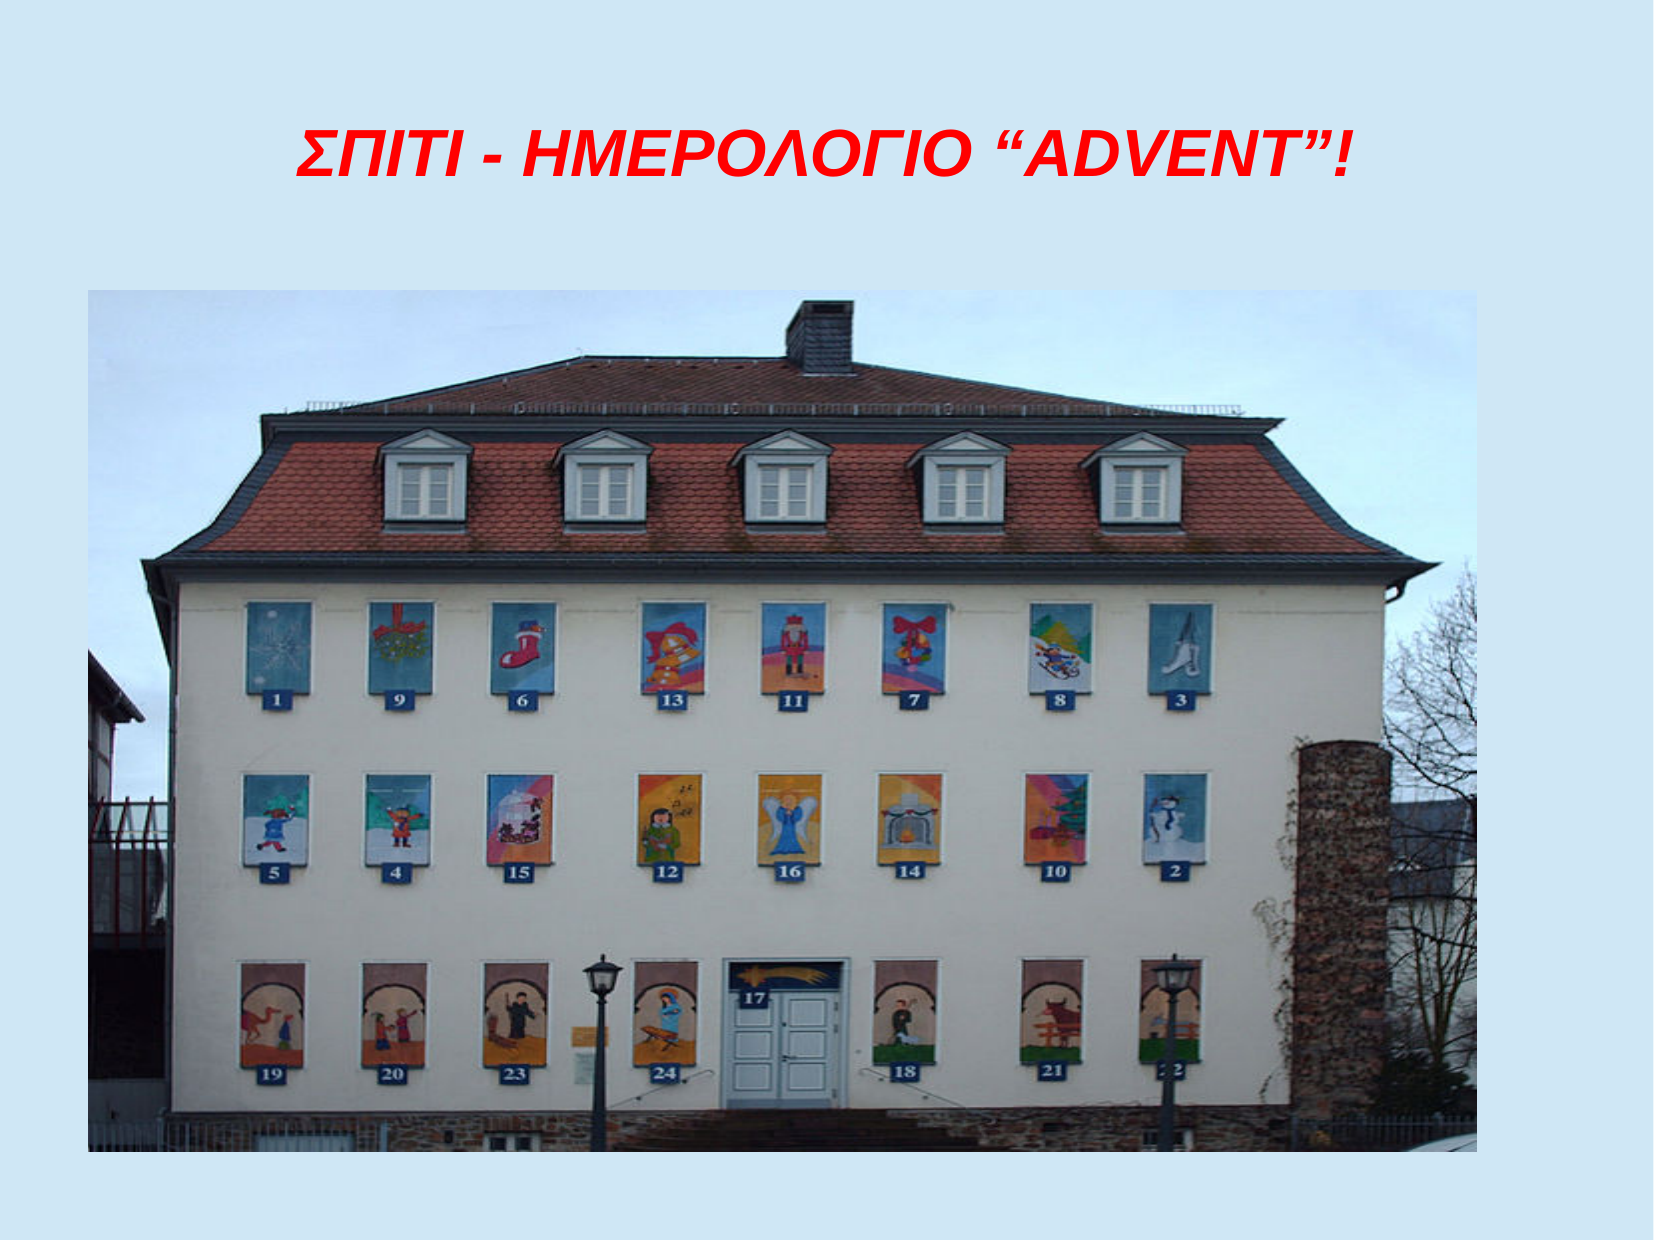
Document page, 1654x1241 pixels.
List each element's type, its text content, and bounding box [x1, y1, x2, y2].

picture [88, 290, 1477, 1152]
title ΣΠITI - ΗΜΕΡΟΛΟΓΙΟ “ADVENT”! [82, 56, 1571, 250]
